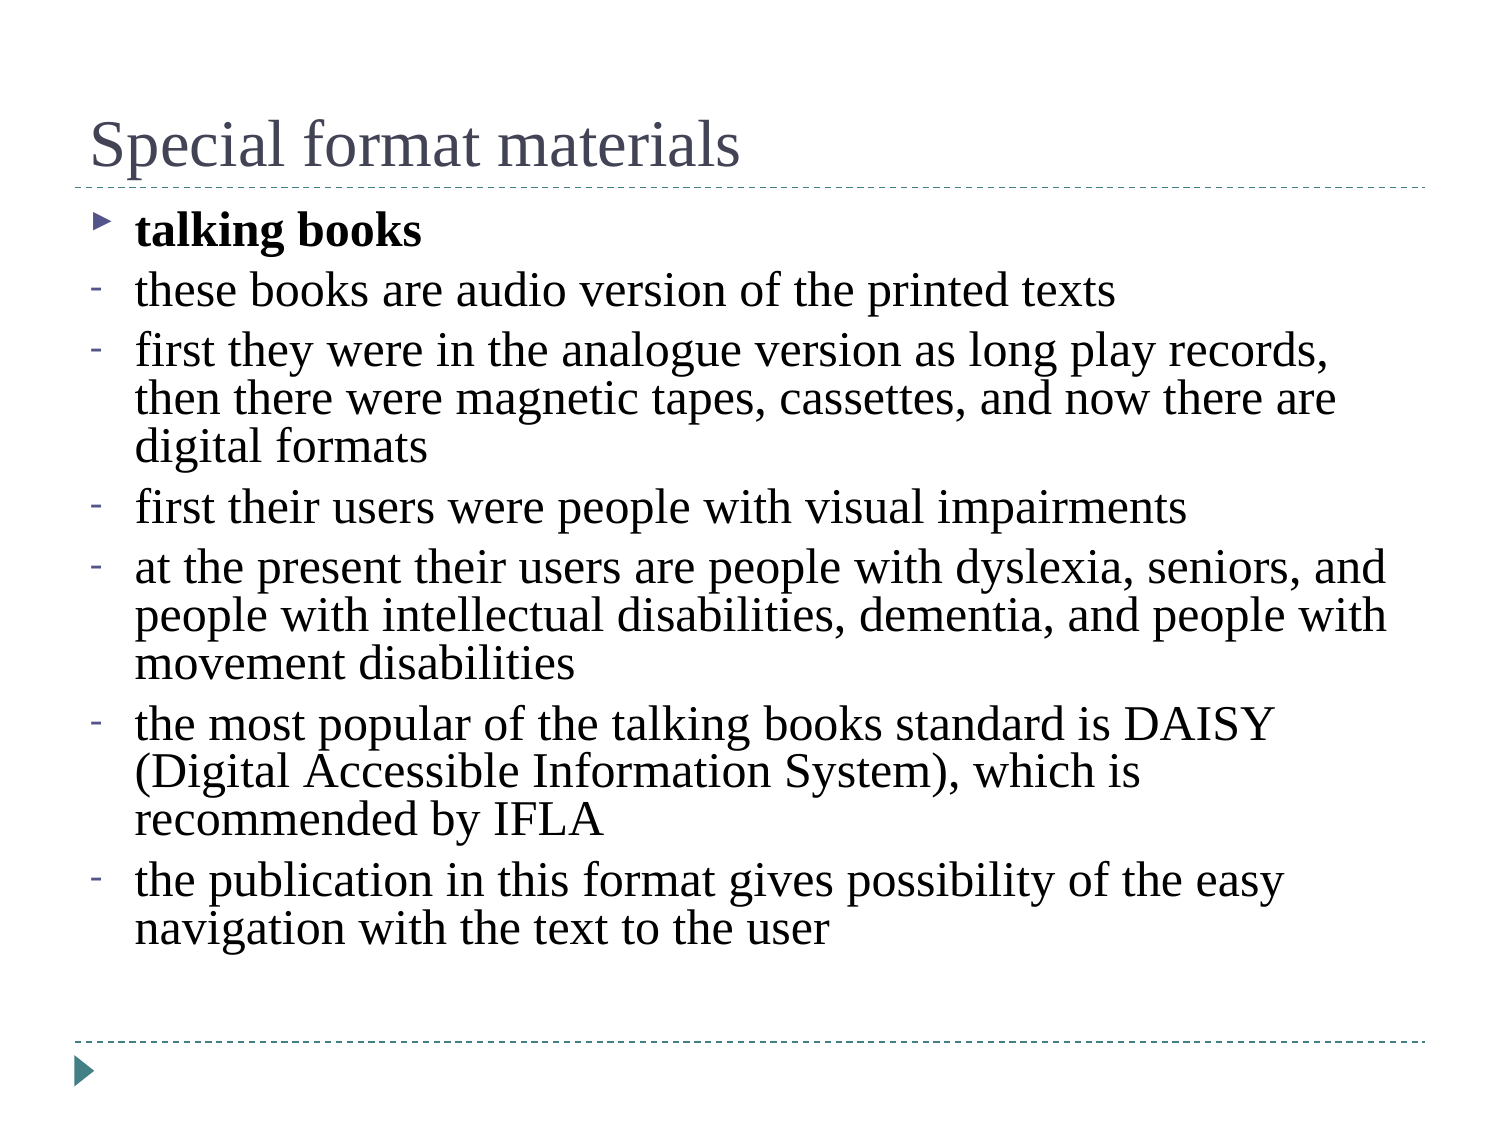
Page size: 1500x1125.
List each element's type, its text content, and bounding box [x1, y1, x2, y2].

title Special format materials [75, 24, 1426, 188]
list talking books these books are audio version of the printed texts first they were in the analogue version as long play records, then there were magnetic tapes, cassettes, and now there are digital formats first their users were people with visual impairments at the present their users are people with dyslexia, seniors, and people with intellectual disabilities, dementia, and people with movement disabilities the most popular of the talking books standard is DAISY (Digital Accessible Information System), which is recommended by IFLA the publication in this format gives possibility of the easy navigation with the text to the user [75, 200, 1426, 1010]
